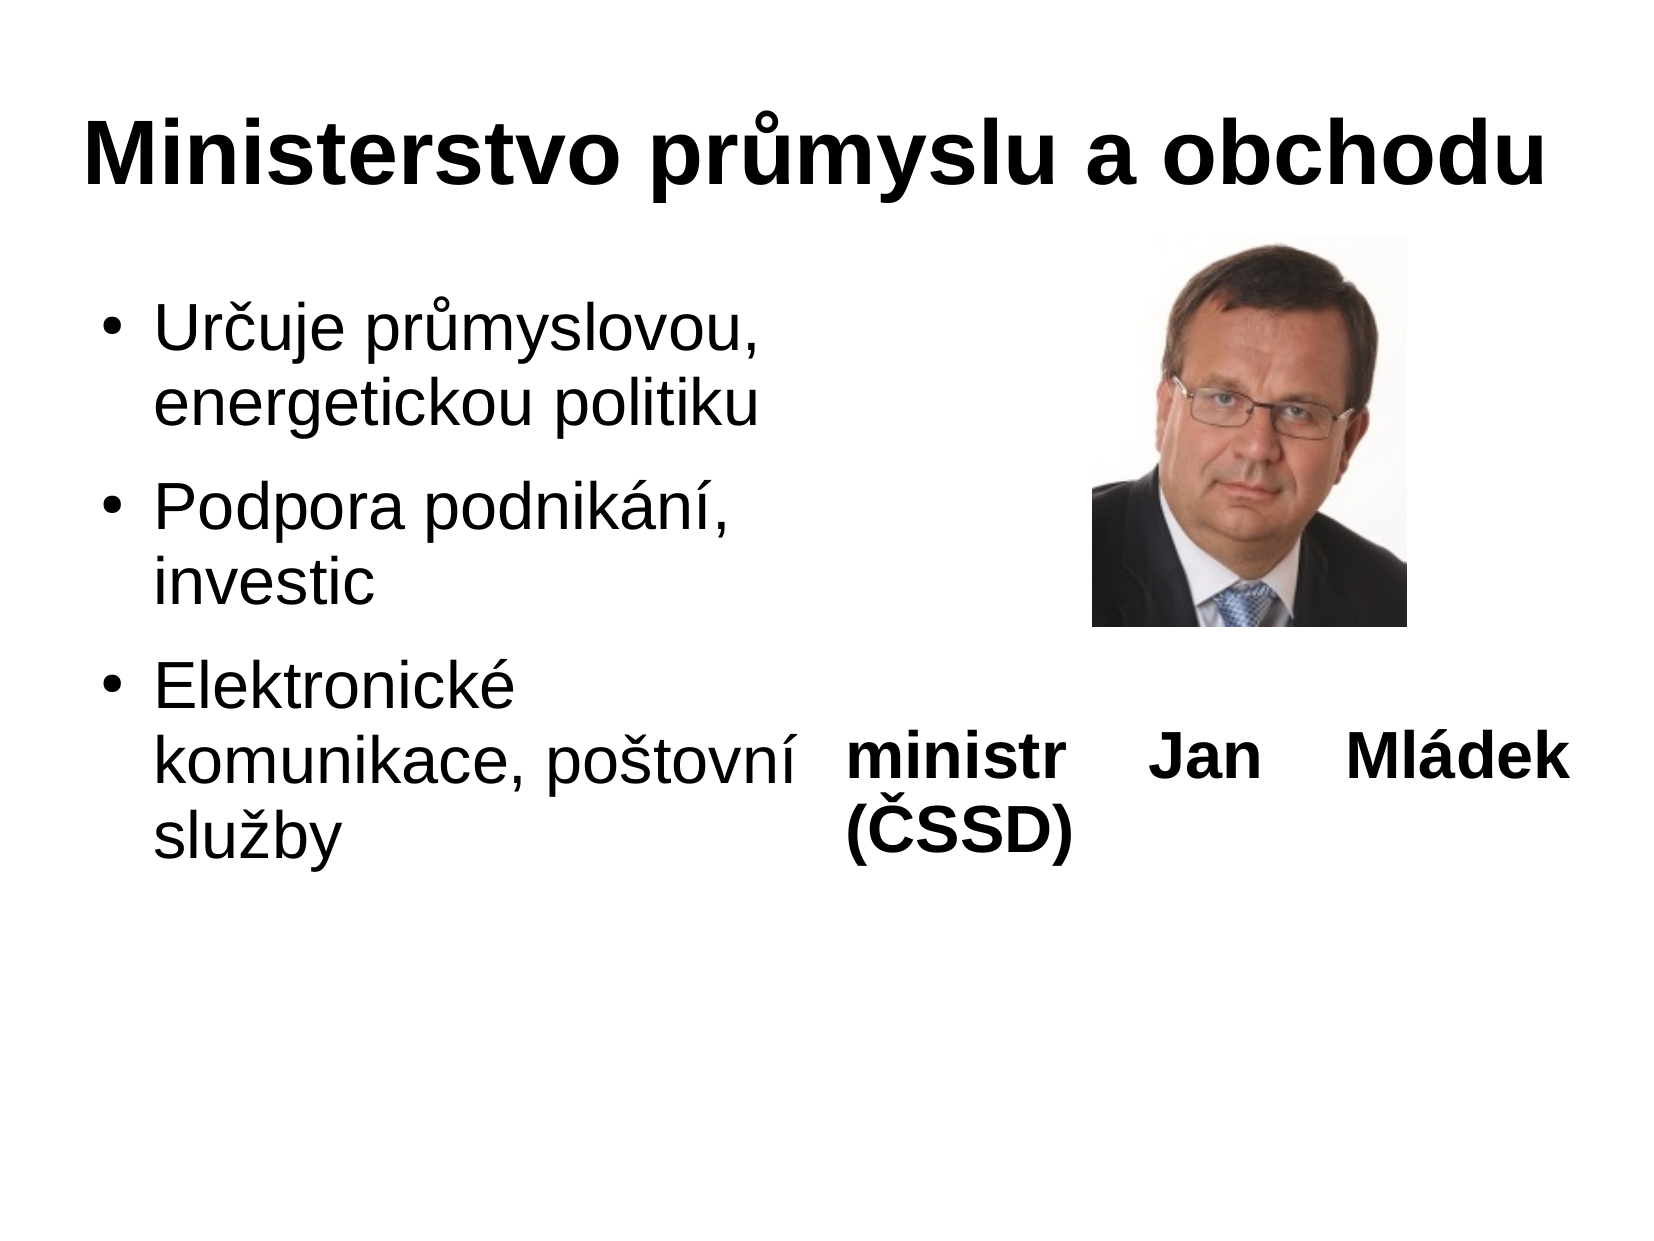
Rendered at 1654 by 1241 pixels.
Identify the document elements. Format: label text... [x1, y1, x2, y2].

picture [1092, 236, 1407, 627]
list Určuje průmyslovou, energetickou politiku Podpora podnikání, investic Elektronické komunikace, poštovní služby [82, 290, 809, 1109]
title Ministerstvo průmyslu a obchodu [82, 49, 1571, 257]
list ministr Jan Mládek (ČSSD) [845, 717, 1572, 1109]
